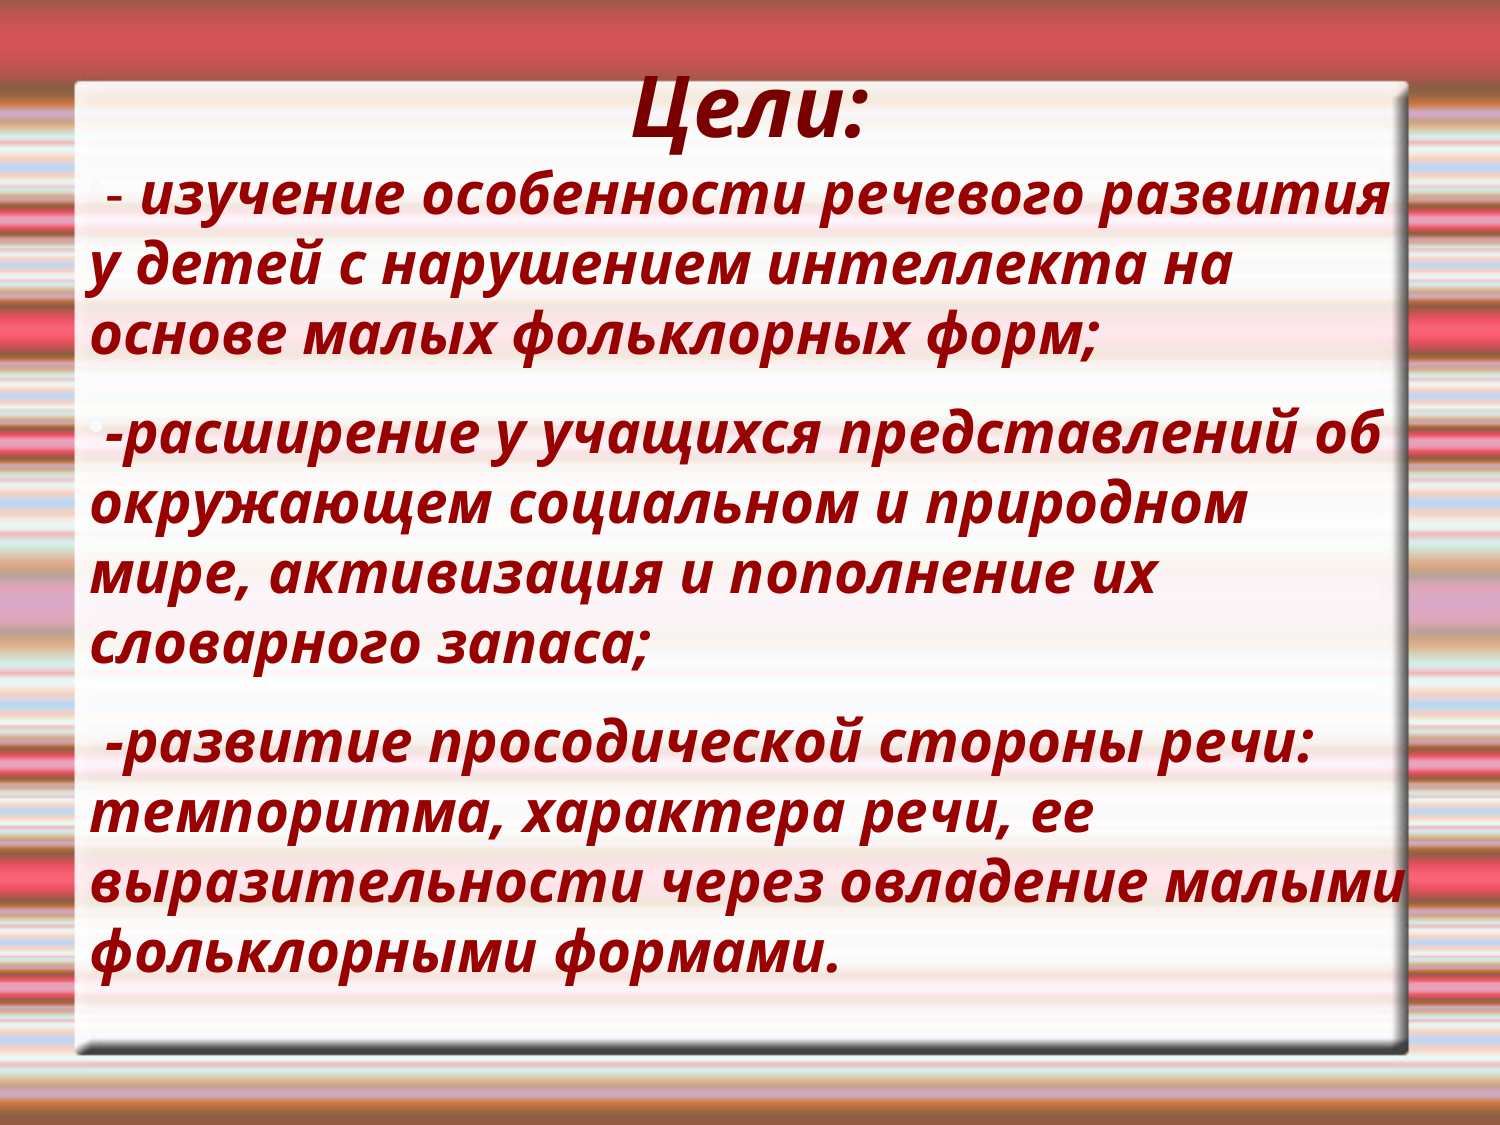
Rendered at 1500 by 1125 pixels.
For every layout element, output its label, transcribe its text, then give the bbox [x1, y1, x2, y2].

list - изучение особенности речевого развития у детей с нарушением интеллекта на основе малых фольклорных форм; -расширение у учащихся представлений об окружающем социальном и природном мире, активизация и пополнение их словарного запаса; -развитие просодической стороны речи: темпоритма, характера речи, ее выразительности через овладение малыми фольклорными формами. [75, 149, 1425, 1125]
title Цели: [75, 45, 1425, 149]
